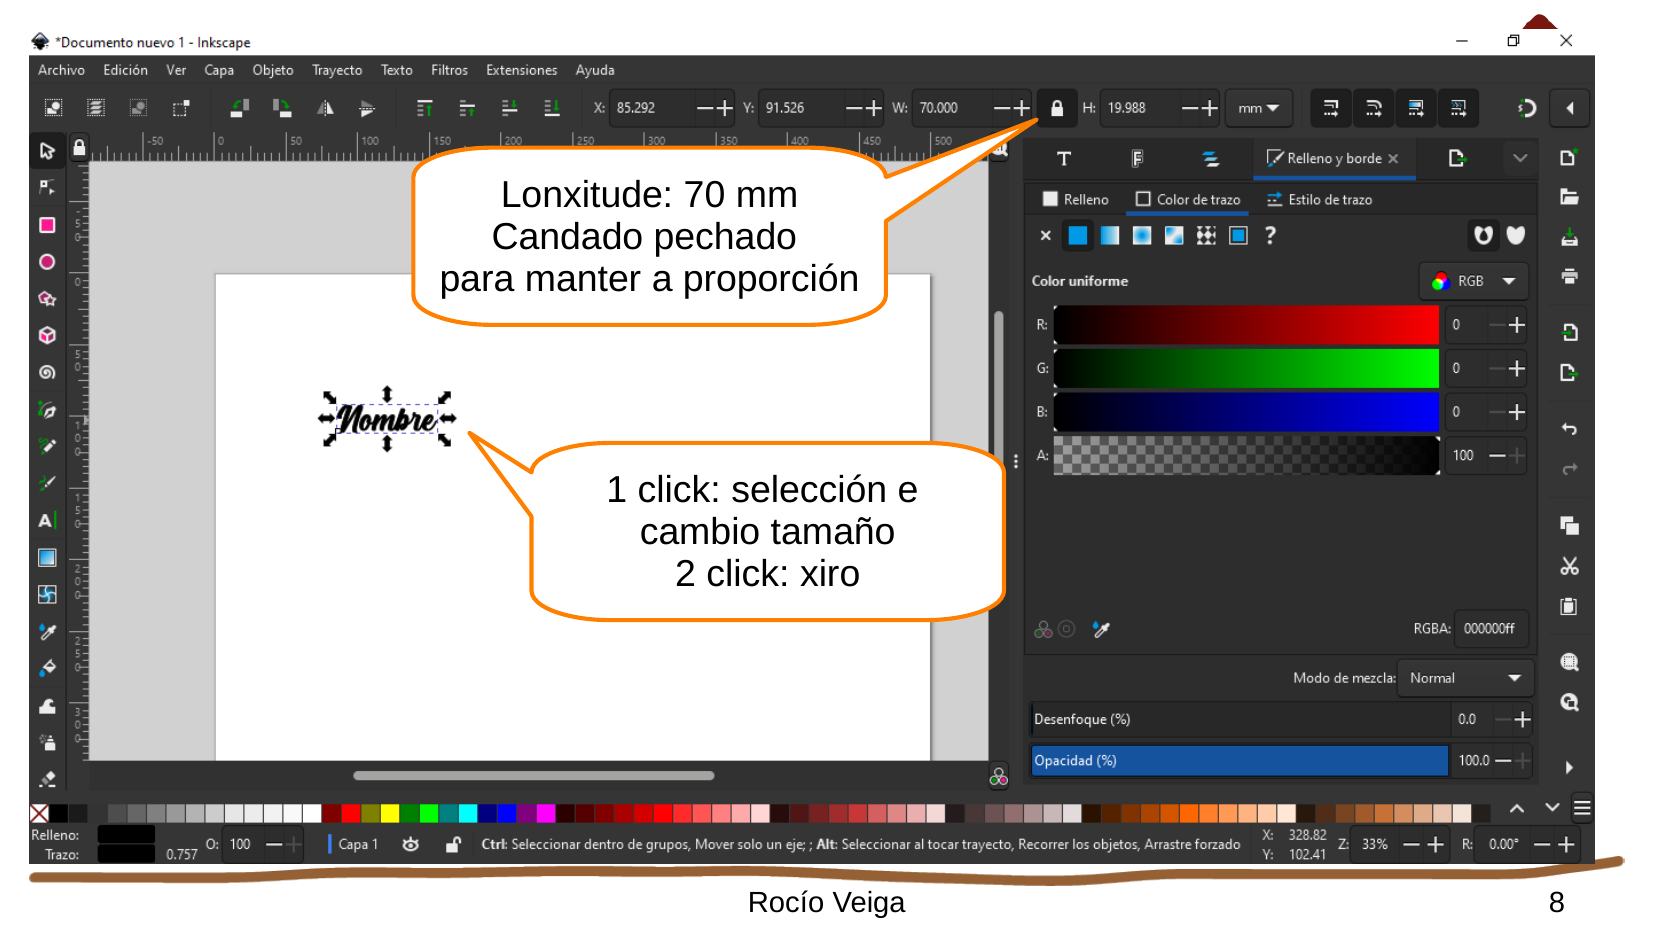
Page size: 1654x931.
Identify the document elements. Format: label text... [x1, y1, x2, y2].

text_box Lonxitude: 70 mm Candado pechado para manter a proporción [413, 119, 1037, 325]
text_box 1 click: selección e cambio tamaño 2 click: xiro [469, 432, 1004, 621]
picture [29, 14, 1625, 886]
